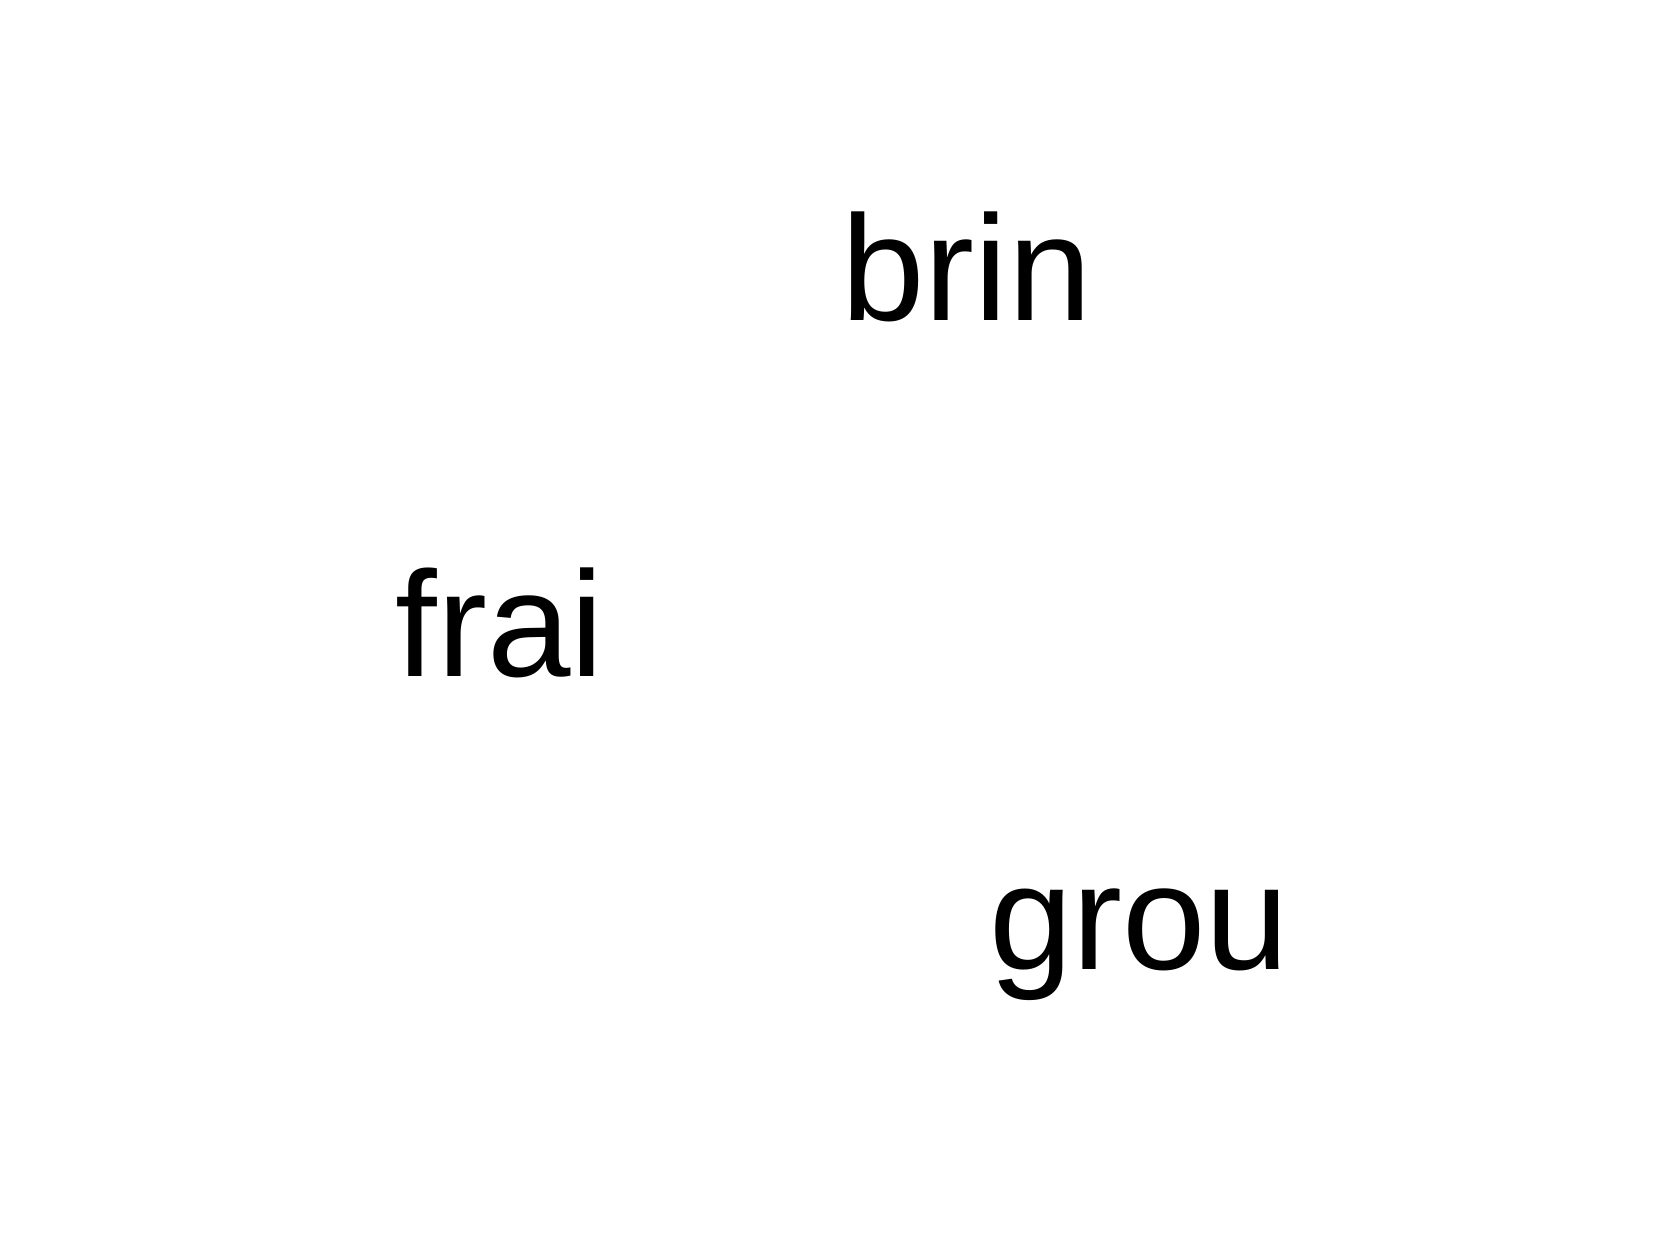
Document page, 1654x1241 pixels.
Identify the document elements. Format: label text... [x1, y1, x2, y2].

text_box grou [974, 826, 1418, 1010]
text_box frai [380, 533, 1279, 717]
text_box brin [826, 177, 1211, 360]
